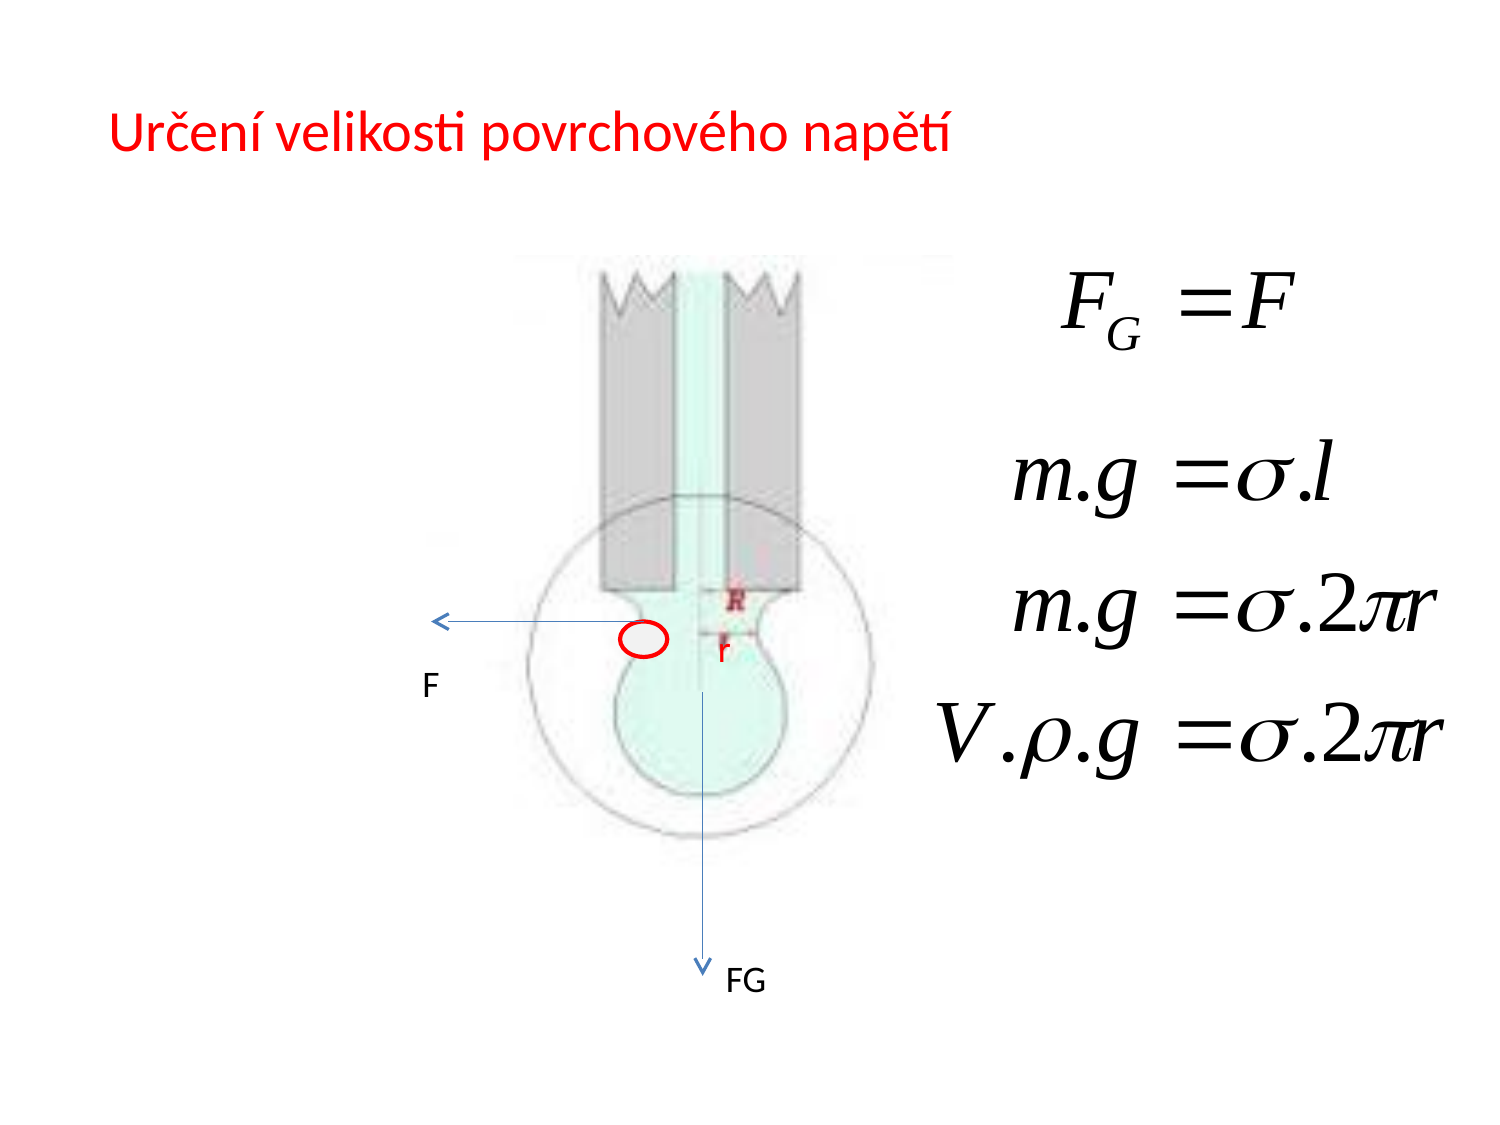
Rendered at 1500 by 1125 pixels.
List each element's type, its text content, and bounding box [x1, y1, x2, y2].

text_box [620, 621, 668, 657]
text_box Určení velikosti povrchového napětí [93, 78, 968, 171]
chart [1045, 243, 1317, 372]
text_box FG [710, 940, 782, 1009]
text_box F [407, 645, 455, 713]
text_box r [702, 609, 746, 678]
picture [371, 255, 1059, 870]
chart [927, 680, 1468, 799]
chart [998, 420, 1456, 669]
